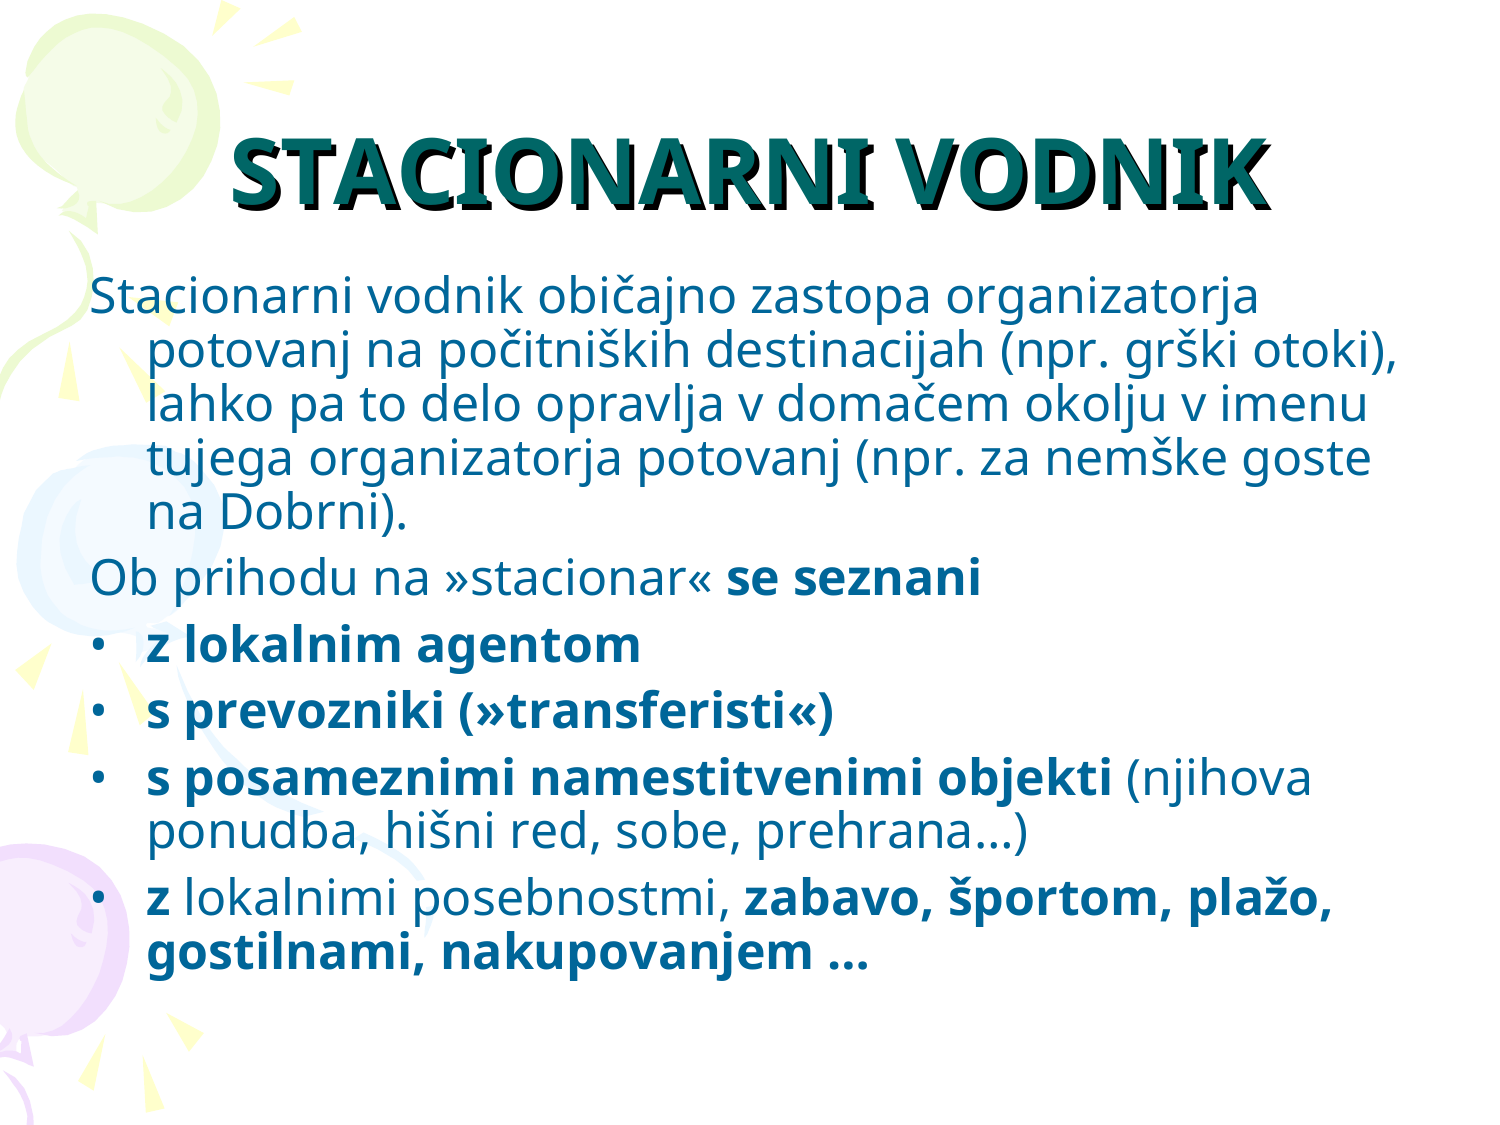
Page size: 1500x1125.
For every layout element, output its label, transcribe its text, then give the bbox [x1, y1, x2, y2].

title STACIONARNI VODNIK [72, 16, 1426, 233]
list Stacionarni vodnik običajno zastopa organizatorja potovanj na počitniških destinacijah (npr. grški otoki), lahko pa to delo opravlja v domačem okolju v imenu tujega organizatorja potovanj (npr. za nemške goste na Dobrni). Ob prihodu na »stacionar« se seznani z lokalnim agentom s prevozniki (»transferisti«) s posameznimi namestitvenimi objekti (njihova ponudba, hišni red, sobe, prehrana…) z lokalnimi posebnostmi, zabavo, športom, plažo, gostilnami, nakupovanjem … [75, 262, 1426, 994]
